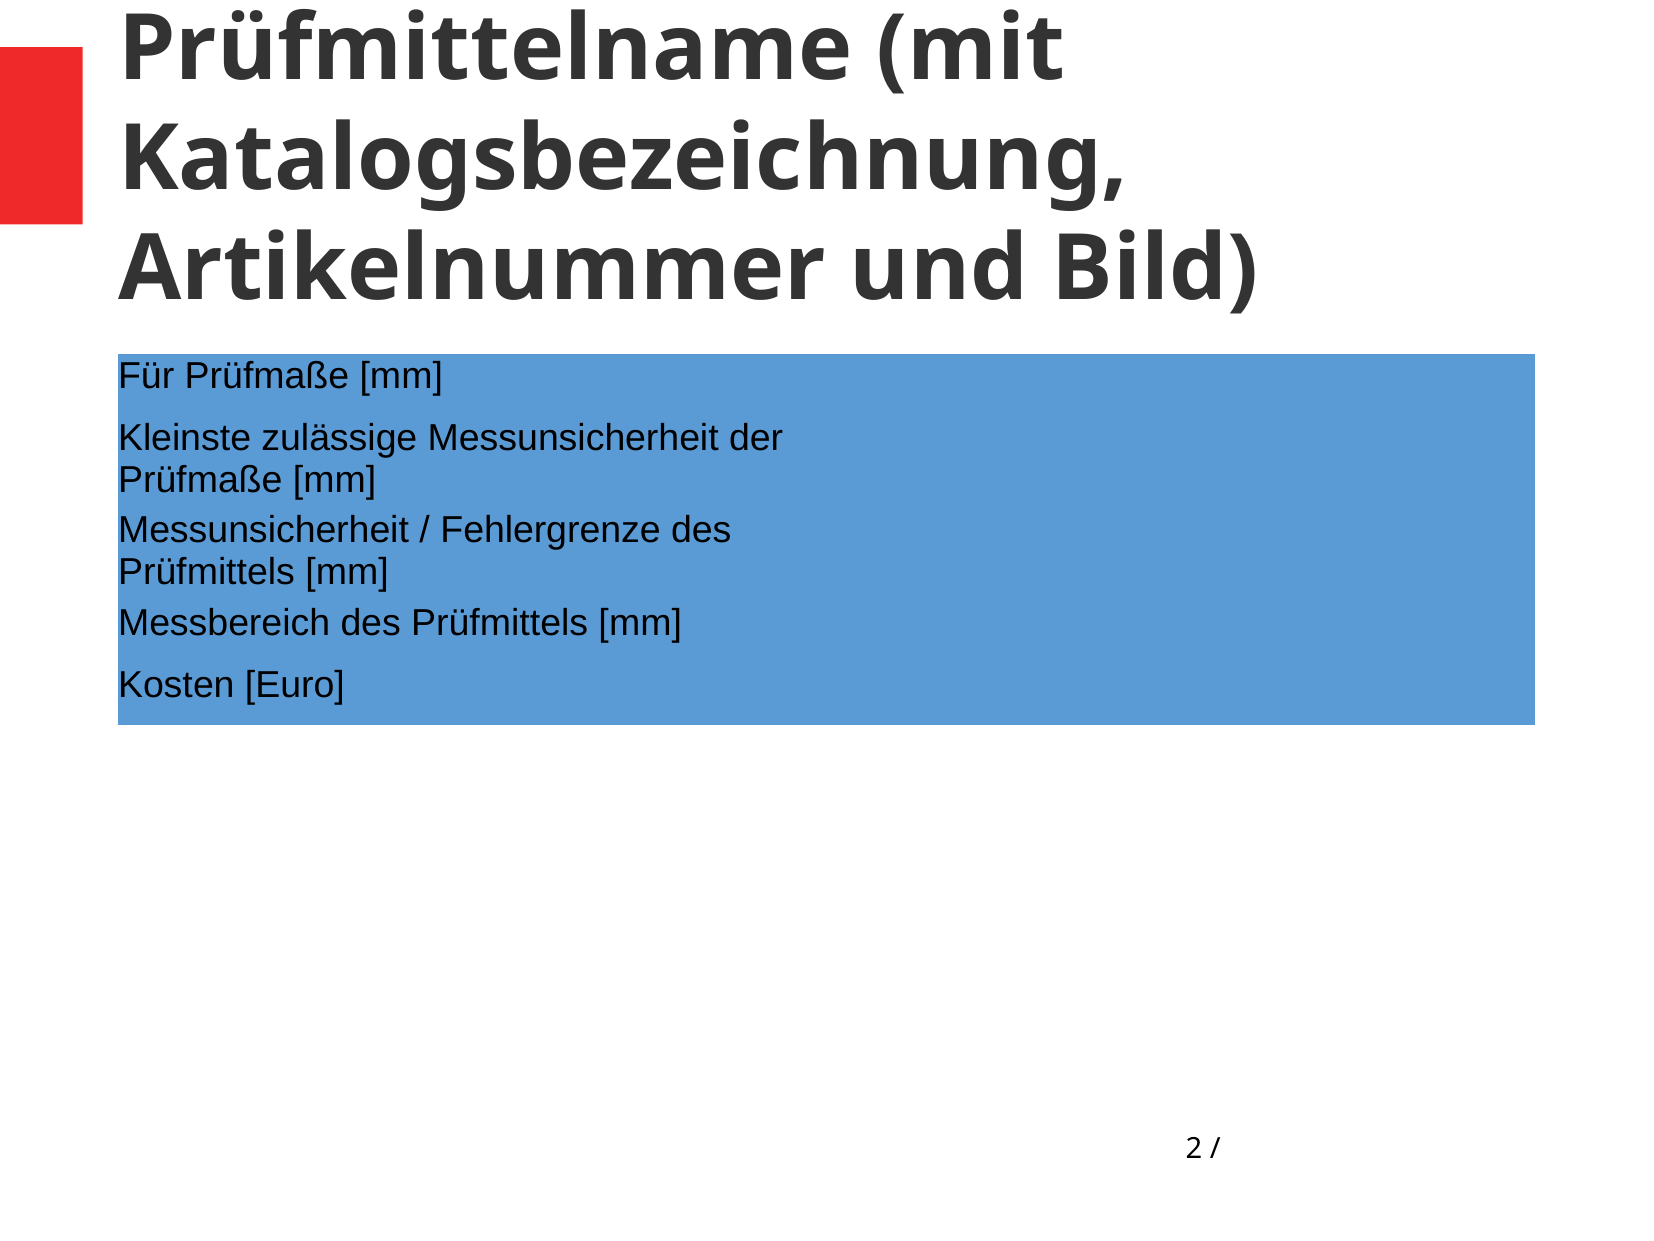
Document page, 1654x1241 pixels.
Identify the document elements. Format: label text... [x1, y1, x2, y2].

table_header Für Prüfmaße [mm] [118, 354, 827, 416]
table_cell Kleinste zulässige Messunsicherheit der Prüfmaße [mm] [118, 416, 827, 509]
table_cell Messbereich des Prüfmittels [mm] [118, 601, 827, 663]
table_cell [827, 601, 1535, 663]
table_cell [827, 663, 1535, 725]
table_cell [827, 509, 1535, 601]
table_header [827, 354, 1535, 416]
table_cell Kosten [Euro] [118, 663, 827, 725]
text_box / [1185, 1129, 1571, 1216]
title Prüfmittelname (mit Katalogsbezeichnung, Artikelnummer und Bild) [118, 0, 1571, 314]
table_cell Messunsicherheit / Fehlergrenze des Prüfmittels [mm] [118, 509, 827, 601]
table_cell [827, 416, 1535, 509]
